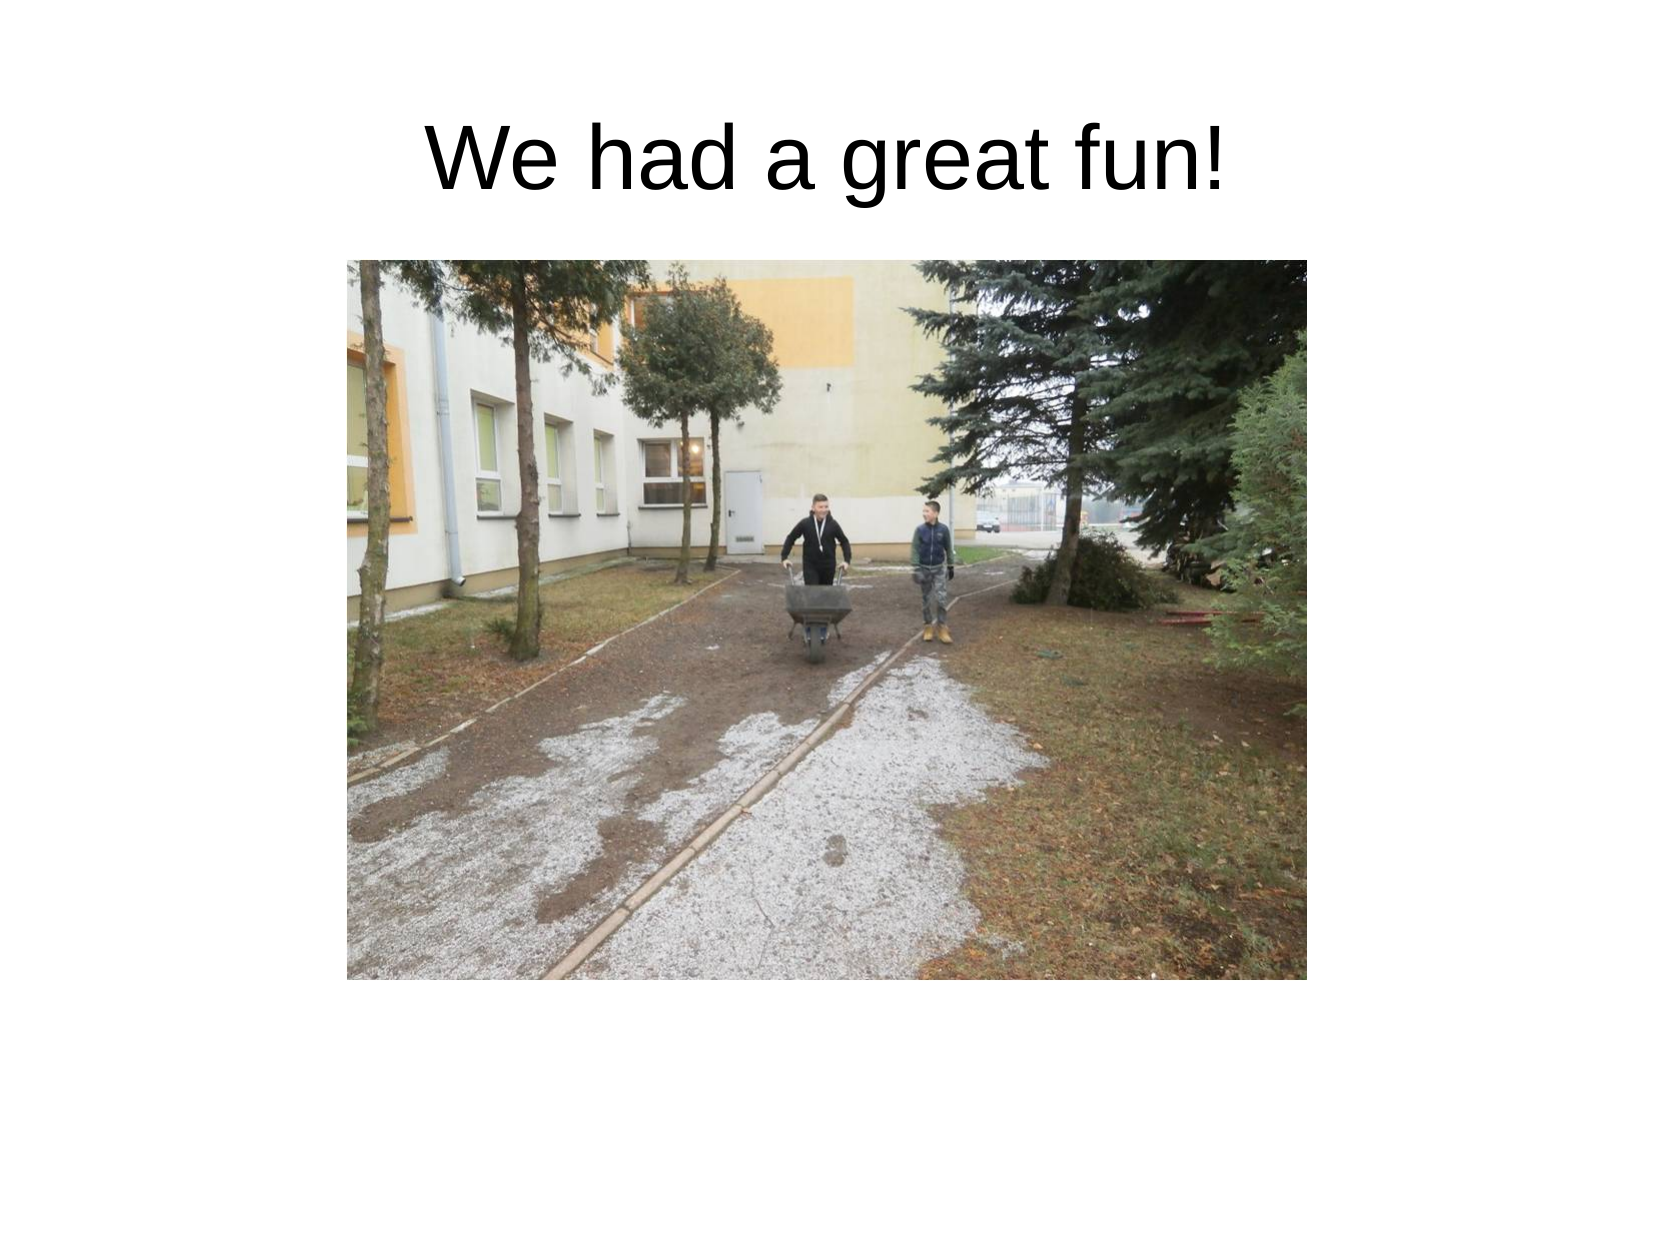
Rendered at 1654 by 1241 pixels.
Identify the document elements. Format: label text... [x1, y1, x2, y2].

title We had a great fun! [82, 49, 1571, 257]
picture [346, 259, 1308, 981]
